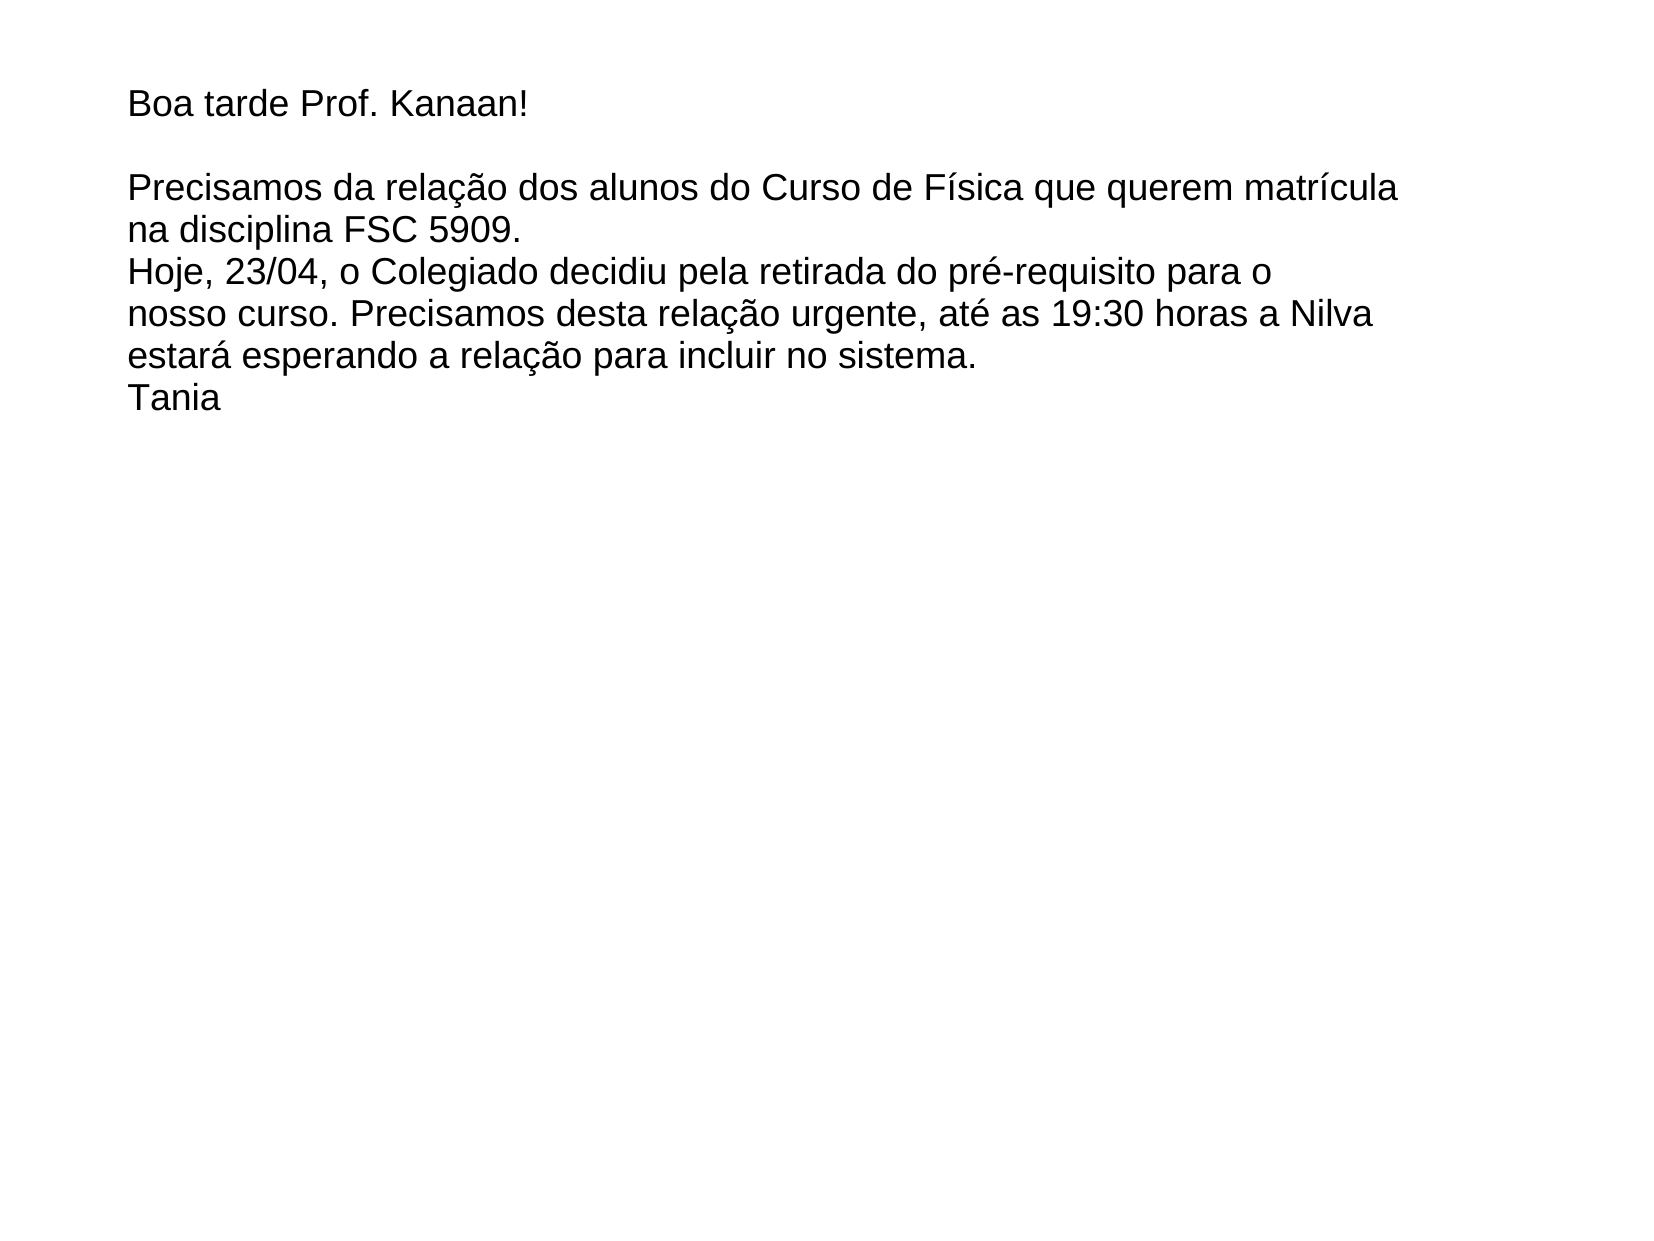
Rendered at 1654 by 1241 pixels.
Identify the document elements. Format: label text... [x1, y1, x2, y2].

text_box Boa tarde Prof. Kanaan! Precisamos da relação dos alunos do Curso de Física que querem matrícula na disciplina FSC 5909. Hoje, 23/04, o Colegiado decidiu pela retirada do pré-requisito para o nosso curso. Precisamos desta relação urgente, até as 19:30 horas a Nilva estará esperando a relação para incluir no sistema. Tania [112, 75, 1463, 426]
